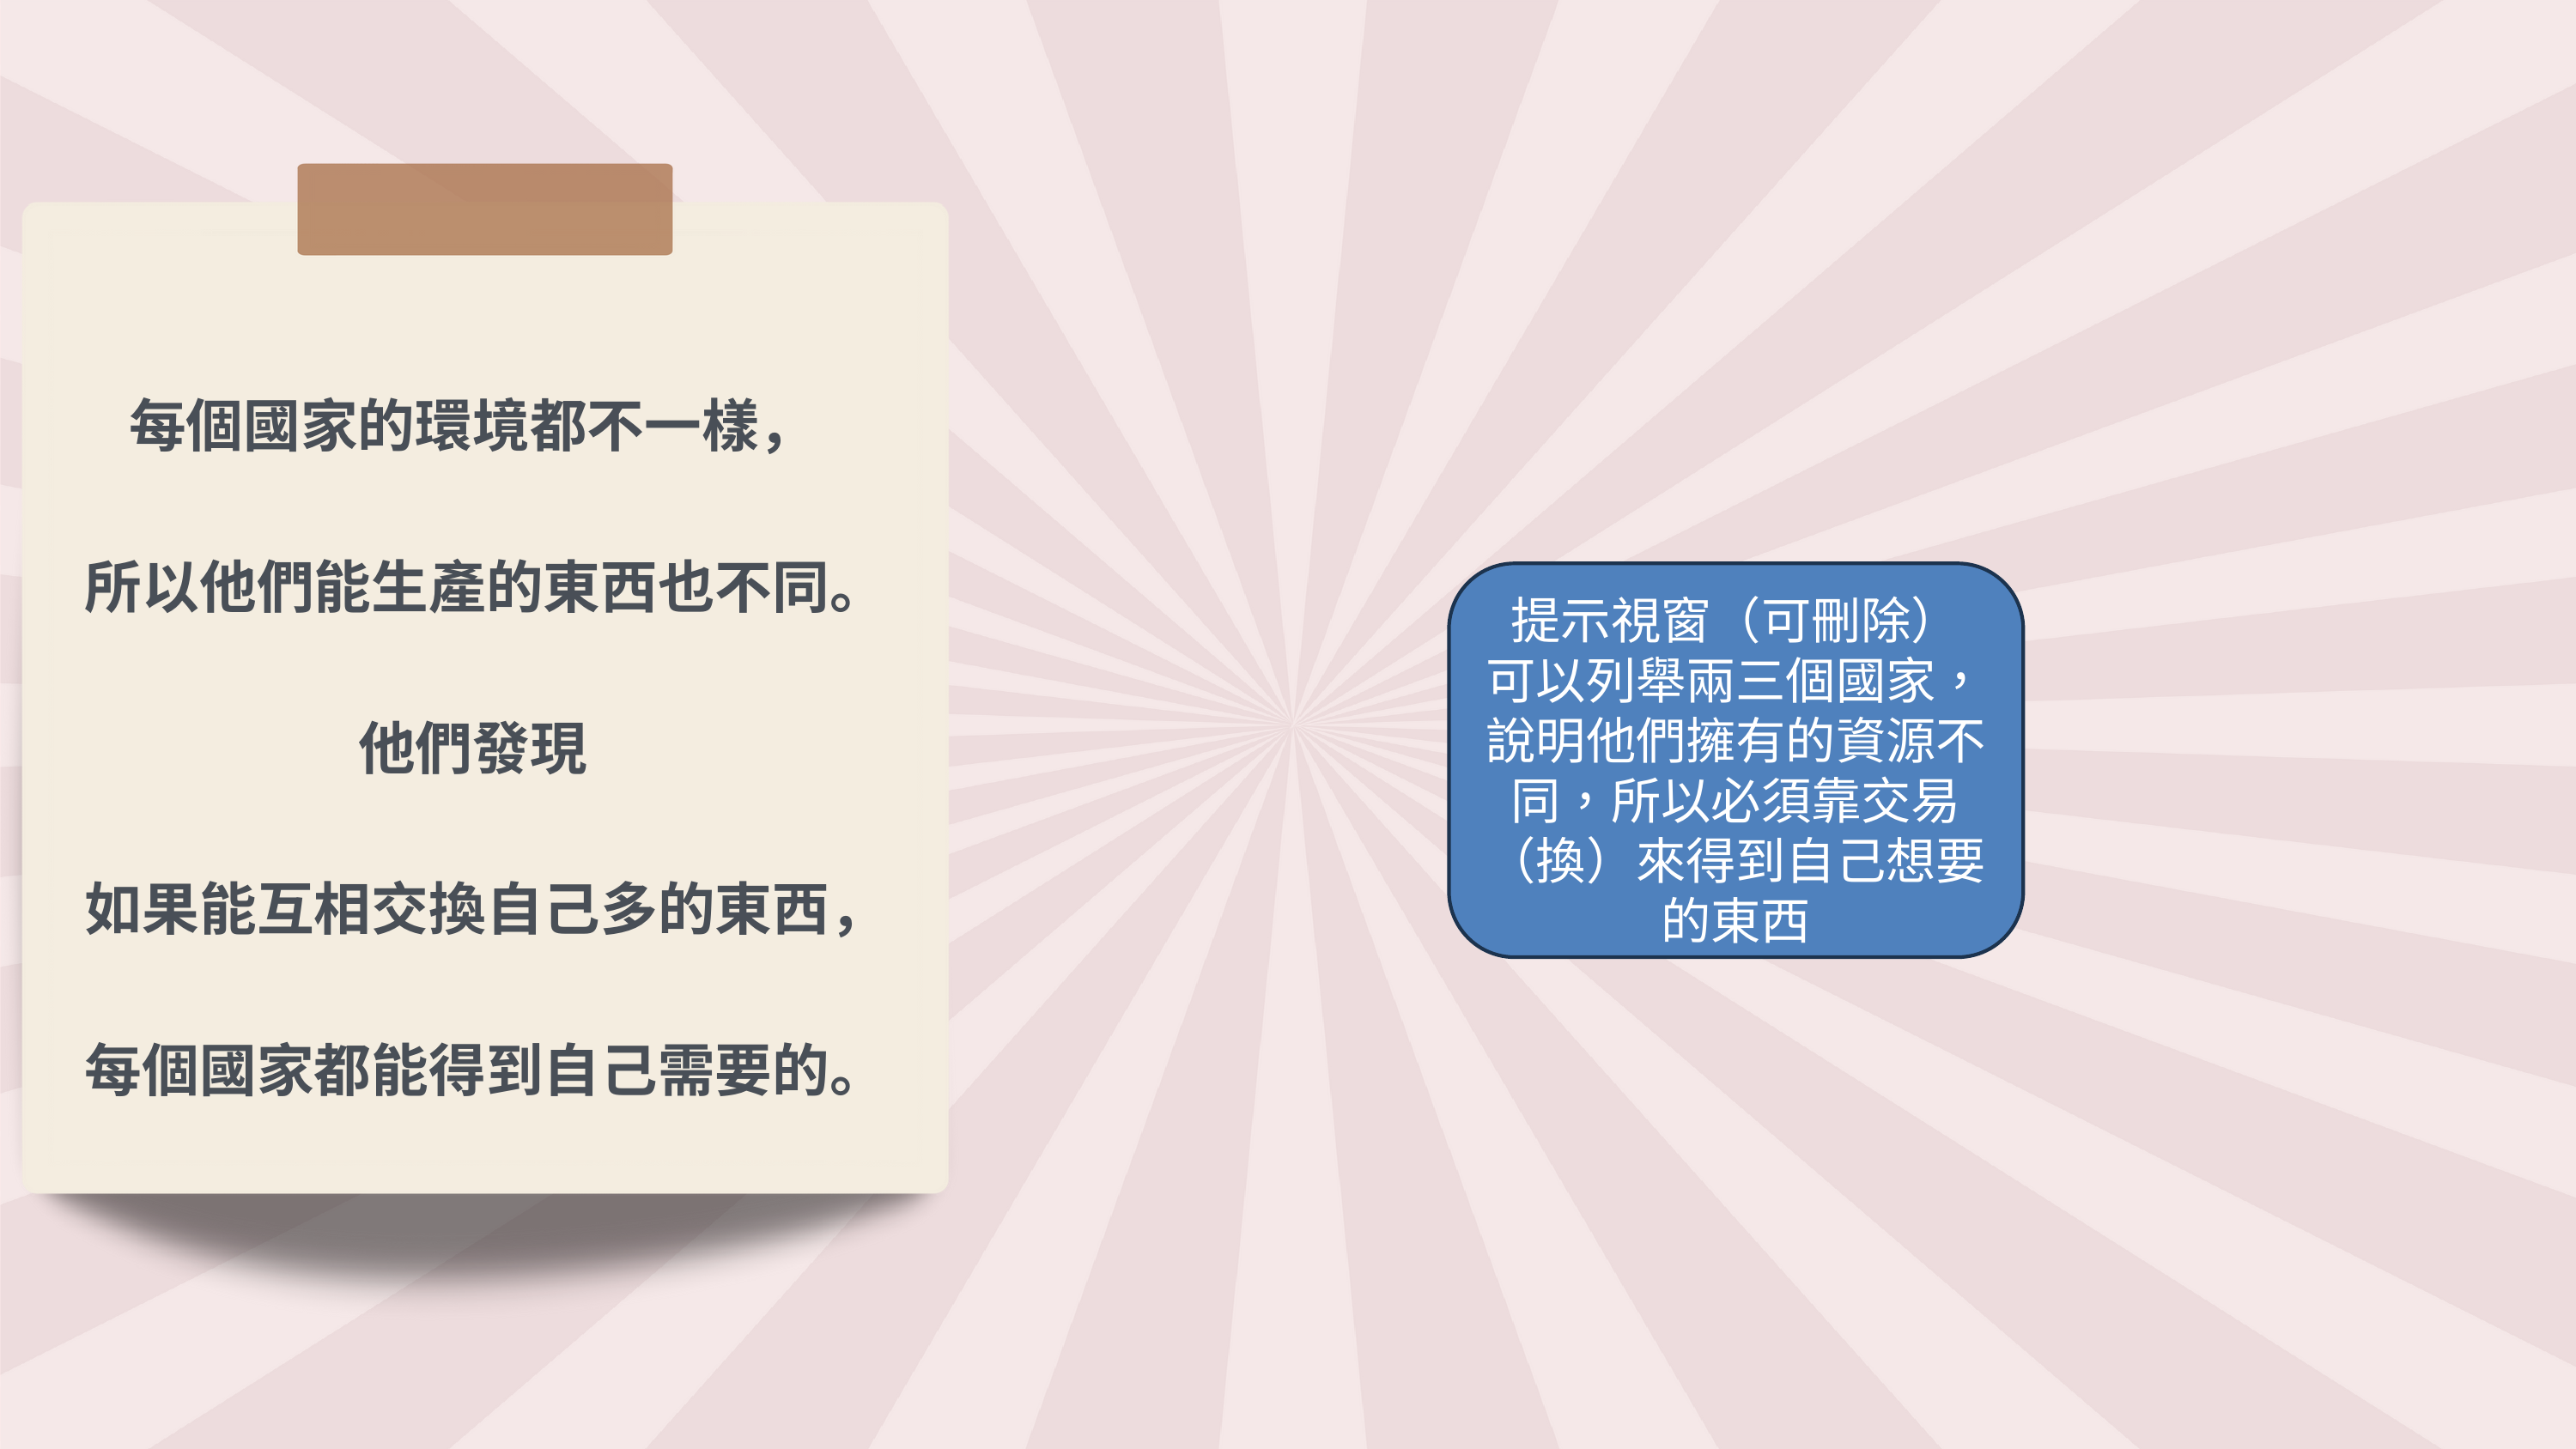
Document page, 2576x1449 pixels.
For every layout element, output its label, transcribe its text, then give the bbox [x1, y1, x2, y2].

text_box 提示視窗（可刪除） 可以列舉兩三個國家，說明他們擁有的資源不同，所以必須靠交易（換）來得到自己想要的東西 [1449, 563, 2024, 958]
text_box [0, 0, 2576, 1449]
text_box 每個國家的環境都不一樣， 所以他們能生產的東西也不同。 他們發現 如果能互相交換自己多的東西， 每個國家都能得到自己需要的。 [20, 296, 926, 1082]
